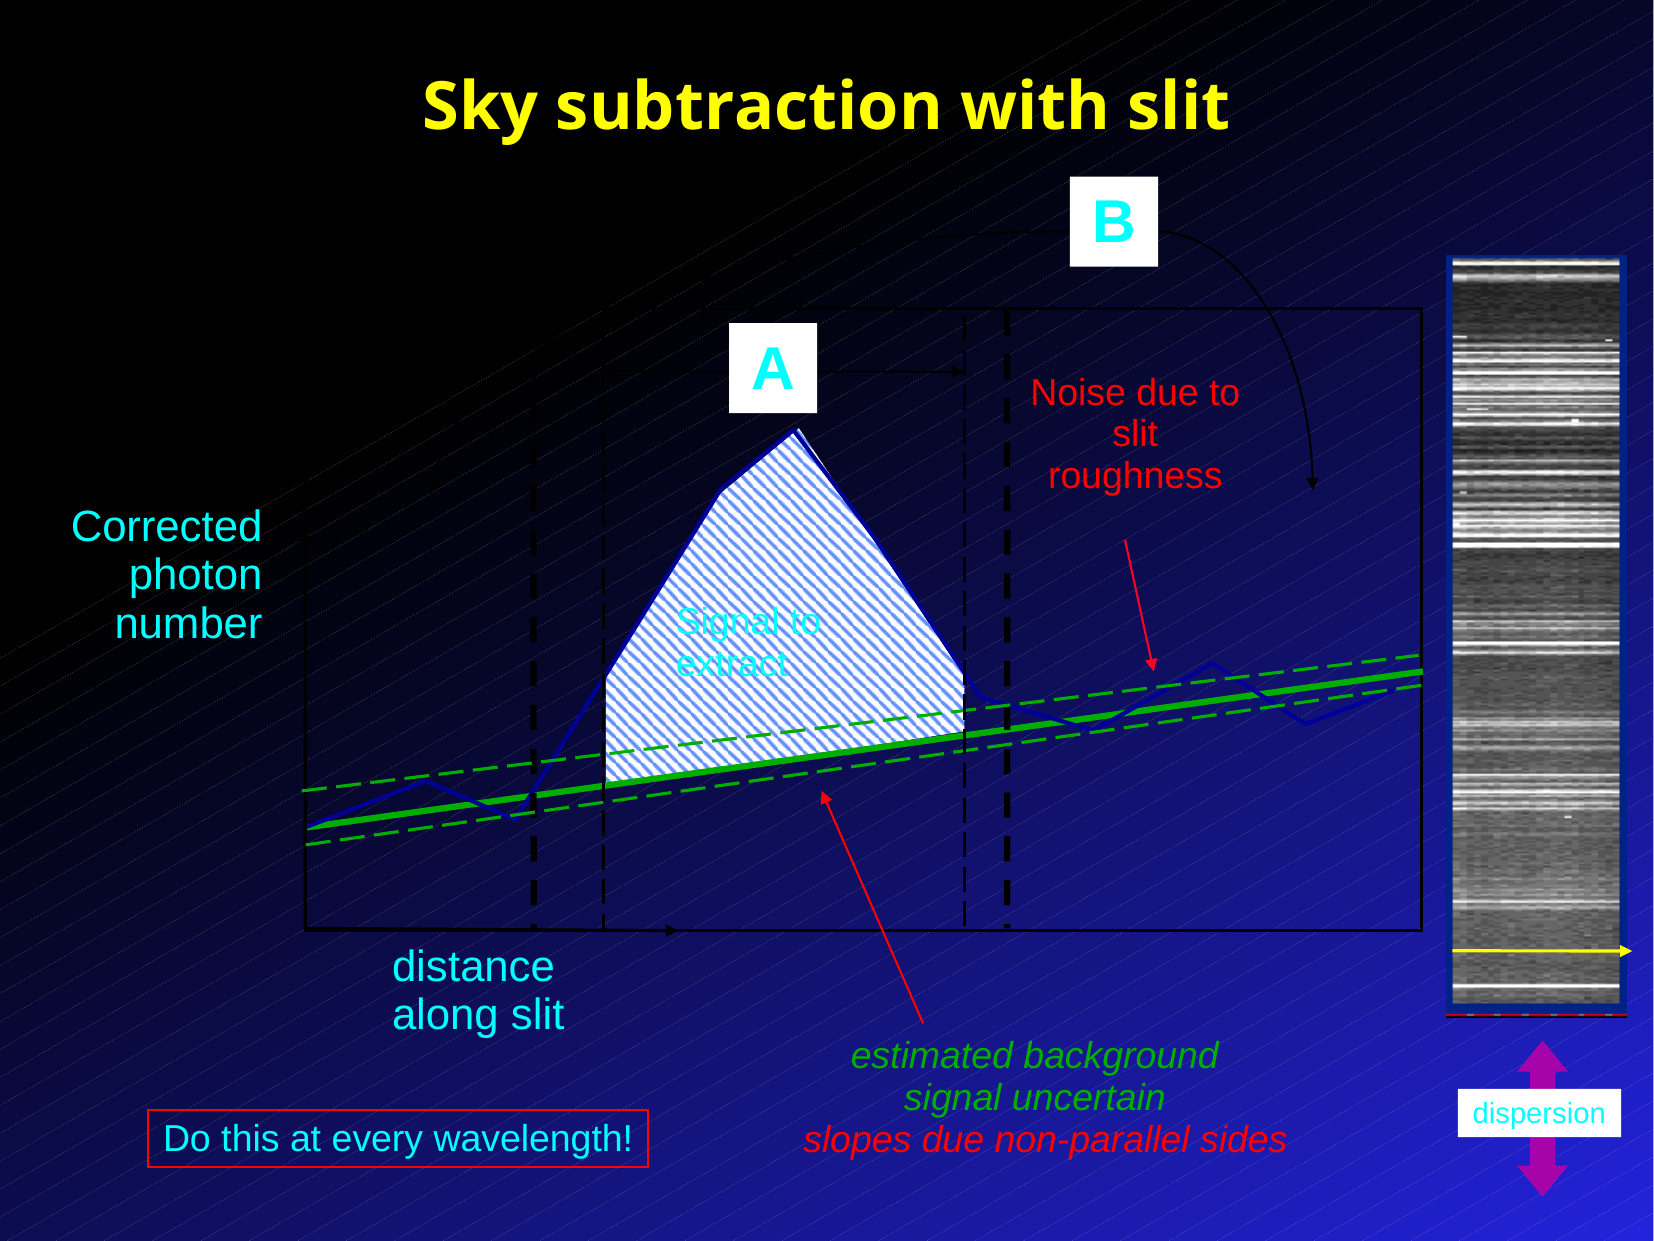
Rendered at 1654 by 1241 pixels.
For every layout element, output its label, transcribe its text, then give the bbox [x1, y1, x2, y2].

text_box A [729, 323, 818, 414]
text_box B [1105, 224, 1124, 236]
text_box Corrected photon number [48, 490, 285, 660]
text_box [797, 428, 827, 469]
text_box dispersion [1457, 1088, 1622, 1138]
text_box Noise due to slit roughness [1006, 363, 1264, 505]
text_box B [1105, 207, 1122, 217]
text_box [605, 434, 965, 782]
text_box distance along slit [369, 931, 588, 1051]
text_box B [1069, 207, 1159, 267]
text_box [1517, 1138, 1569, 1197]
text_box estimated background signal uncertain slopes due non-parallel sides [729, 1023, 1351, 1172]
text_box Signal to extract [661, 593, 885, 693]
picture [1446, 255, 1627, 1018]
title Sky subtraction with slit [124, 0, 1530, 207]
text_box Do this at every wavelength! [148, 1110, 649, 1167]
text_box [1517, 1040, 1569, 1088]
